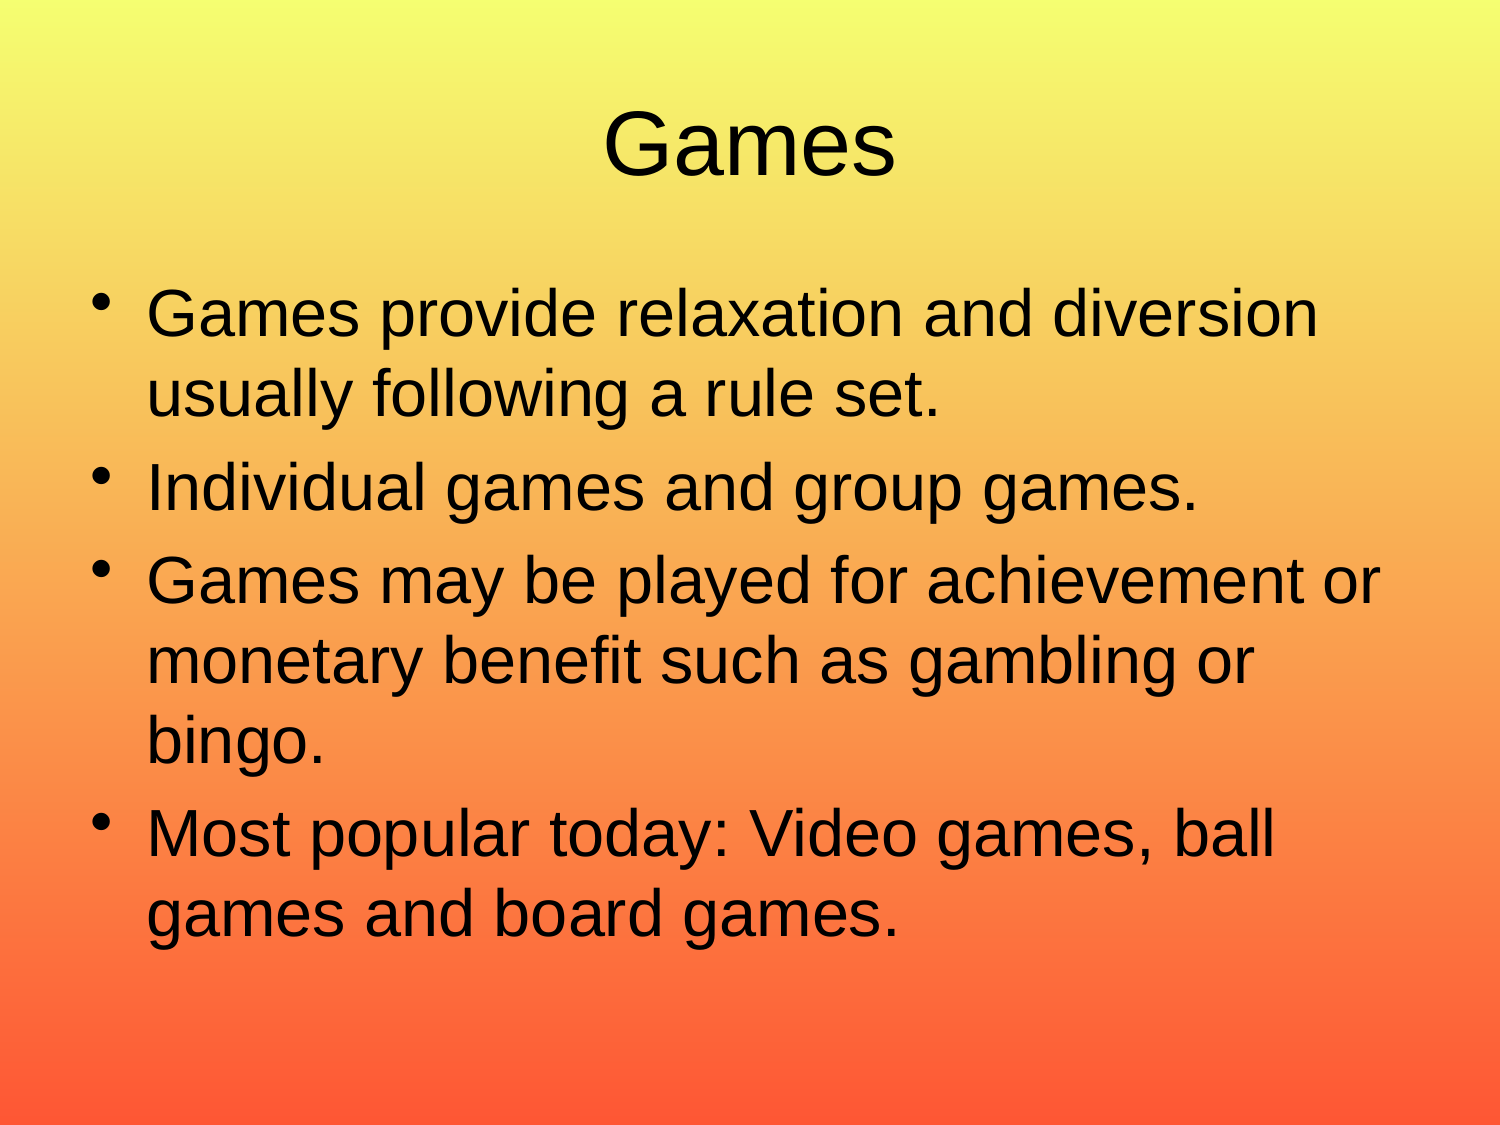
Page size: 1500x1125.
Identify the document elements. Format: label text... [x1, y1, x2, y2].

list Games provide relaxation and diversion usually following a rule set. Individual games and group games. Games may be played for achievement or monetary benefit such as gambling or bingo. Most popular today: Video games, ball games and board games. [75, 262, 1425, 1005]
title Games [75, 45, 1425, 233]
